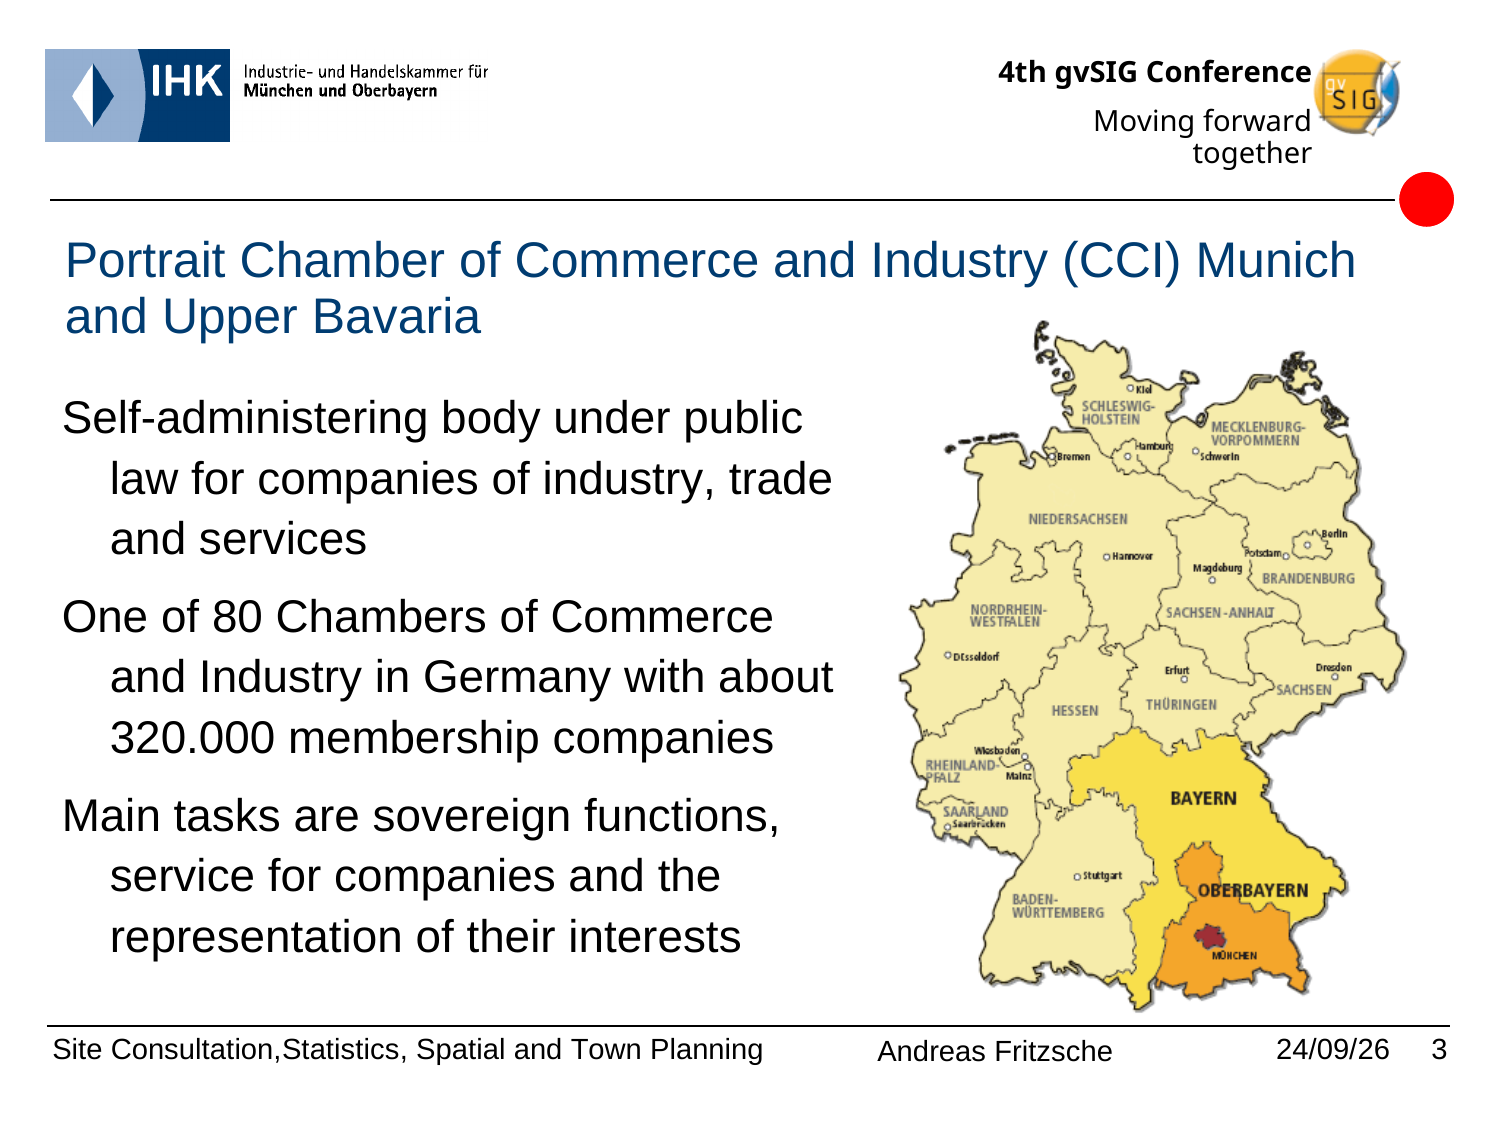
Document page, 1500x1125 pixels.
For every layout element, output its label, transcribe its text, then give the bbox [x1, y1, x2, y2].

picture [45, 49, 488, 142]
text_box Self-administering body under public law for companies of industry, trade and services One of 80 Chambers of Commerce and Industry in Germany with about 320.000 membership companies Main tasks are sovereign functions, service for companies and the representation of their interests [61, 374, 856, 969]
picture [884, 306, 1419, 1019]
picture [1312, 49, 1401, 138]
text_box [856, 302, 1448, 1023]
title Portrait Chamber of Commerce and Industry (CCI) Munich and Upper Bavaria [50, 224, 1388, 352]
